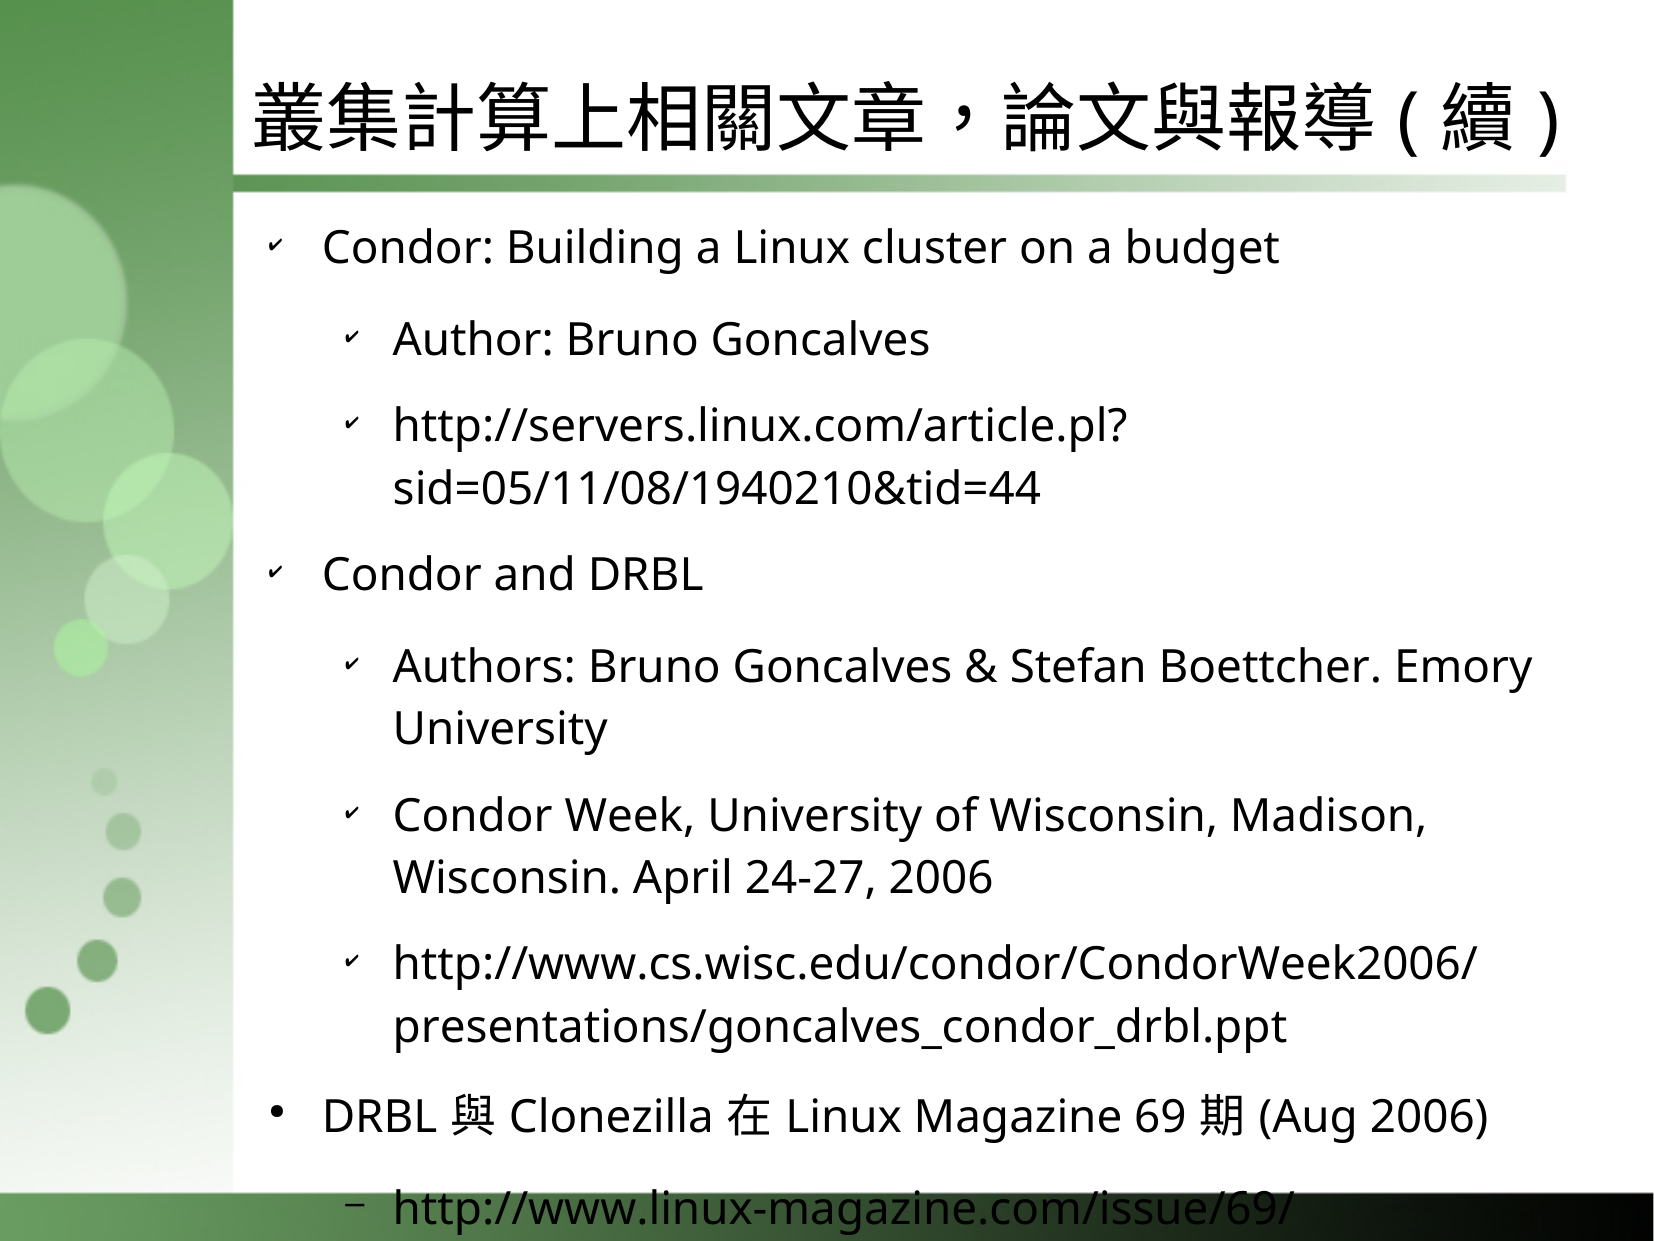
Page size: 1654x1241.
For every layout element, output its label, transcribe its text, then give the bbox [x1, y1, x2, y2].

list Condor: Building a Linux cluster on a budget Author: Bruno Goncalves http://servers.linux.com/article.pl?sid=05/11/08/1940210&tid=44 Condor and DRBL Authors: Bruno Goncalves & Stefan Boettcher. Emory University Condor Week, University of Wisconsin, Madison, Wisconsin. April 24-27, 2006 http://www.cs.wisc.edu/condor/CondorWeek2006/presentations/goncalves_condor_drbl.ppt DRBL與Clonezilla在Linux Magazine 69期(Aug 2006) http://www.linux-magazine.com/issue/69/Linux_World_News.pdf [236, 206, 1595, 1140]
picture [0, 0, 1654, 1241]
title 叢集計算上相關文章，論文與報導(續) [236, 41, 1595, 185]
